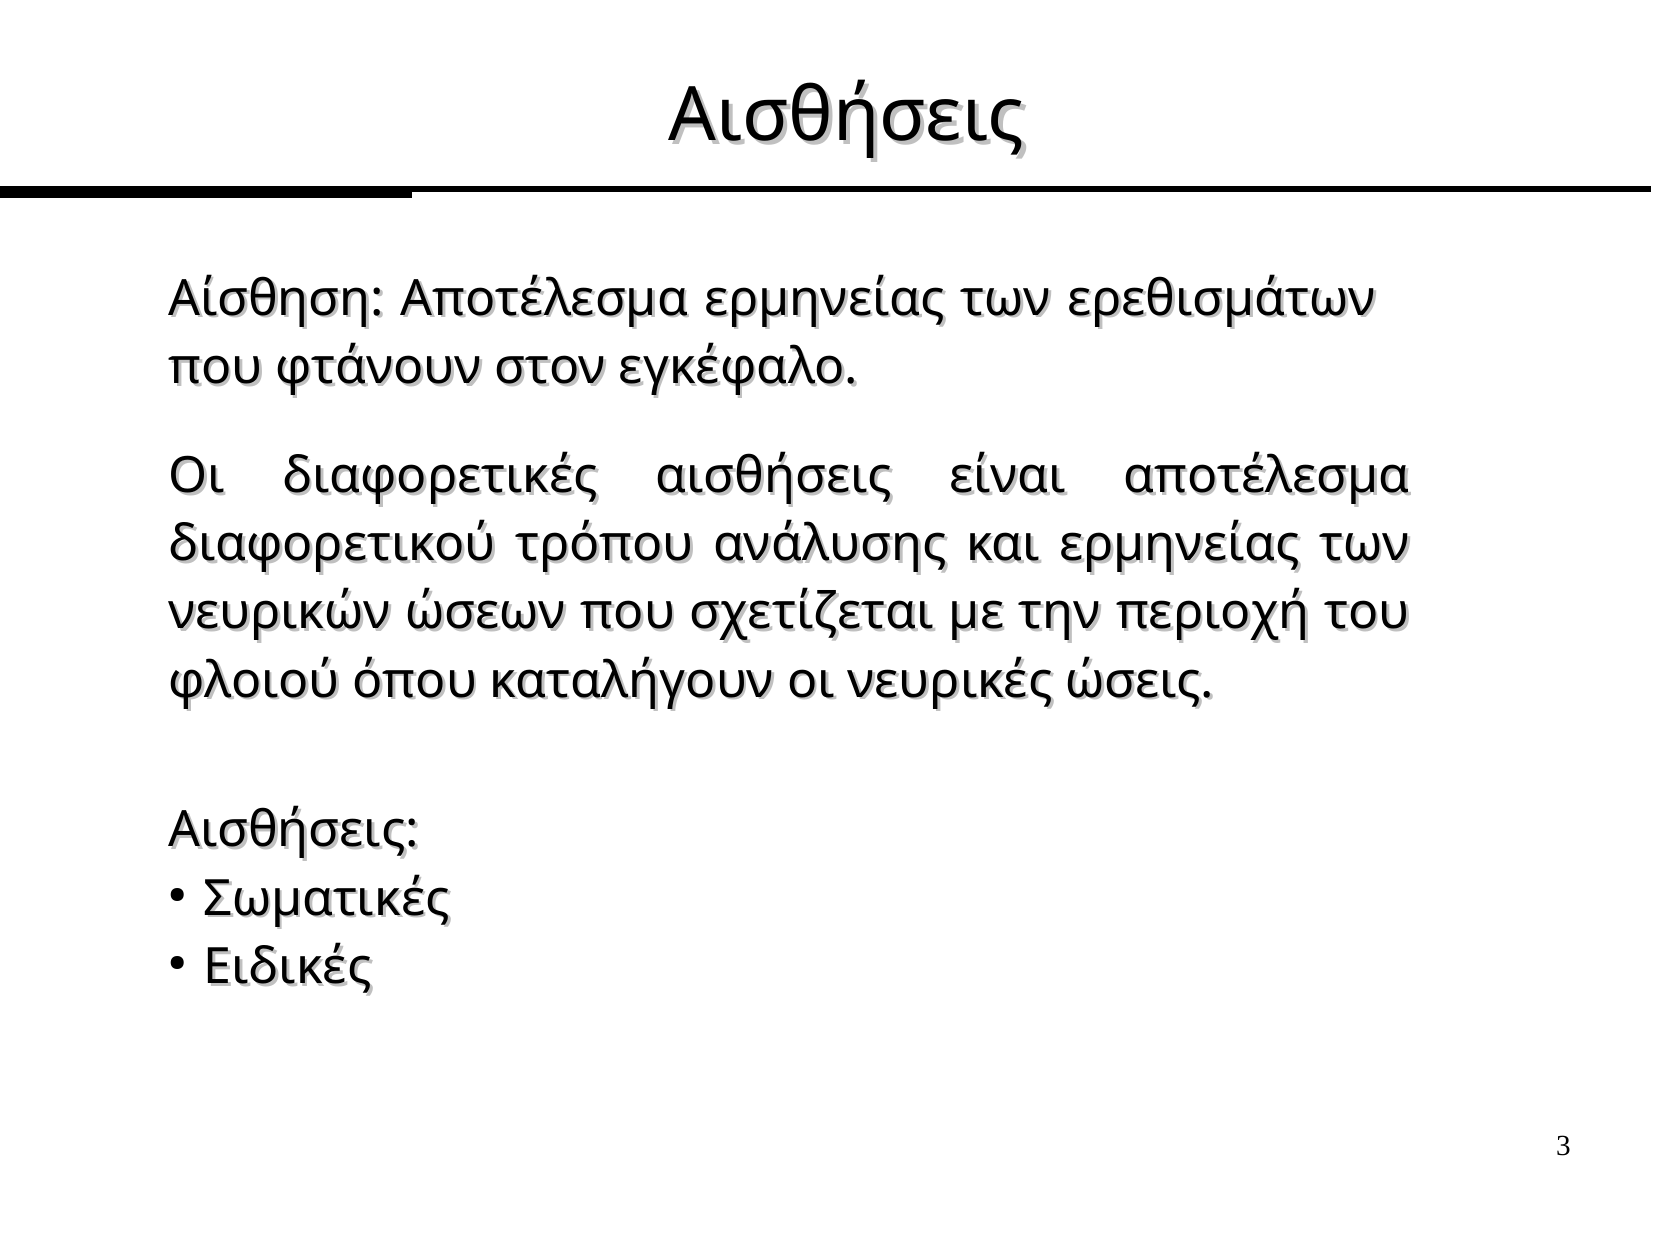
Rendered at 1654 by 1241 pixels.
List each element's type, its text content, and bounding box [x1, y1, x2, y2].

text_box Αισθήσεις: Σωματικές Ειδικές [153, 785, 520, 982]
text_box Οι διαφορετικές αισθήσεις είναι αποτέλεσμα διαφορετικού τρόπου ανάλυσης και ερμηνείας των νευρικών ώσεων που σχετίζεται με την περιοχή του φλοιού όπου καταλήγουν οι νευρικές ώσεις. [153, 431, 1501, 688]
text_box Αίσθηση: Αποτέλεσμα ερμηνείας των ερεθισμάτων που φτάνουν στον εγκέφαλο. [153, 254, 1394, 390]
text_box Αισθήσεις [653, 52, 1000, 158]
